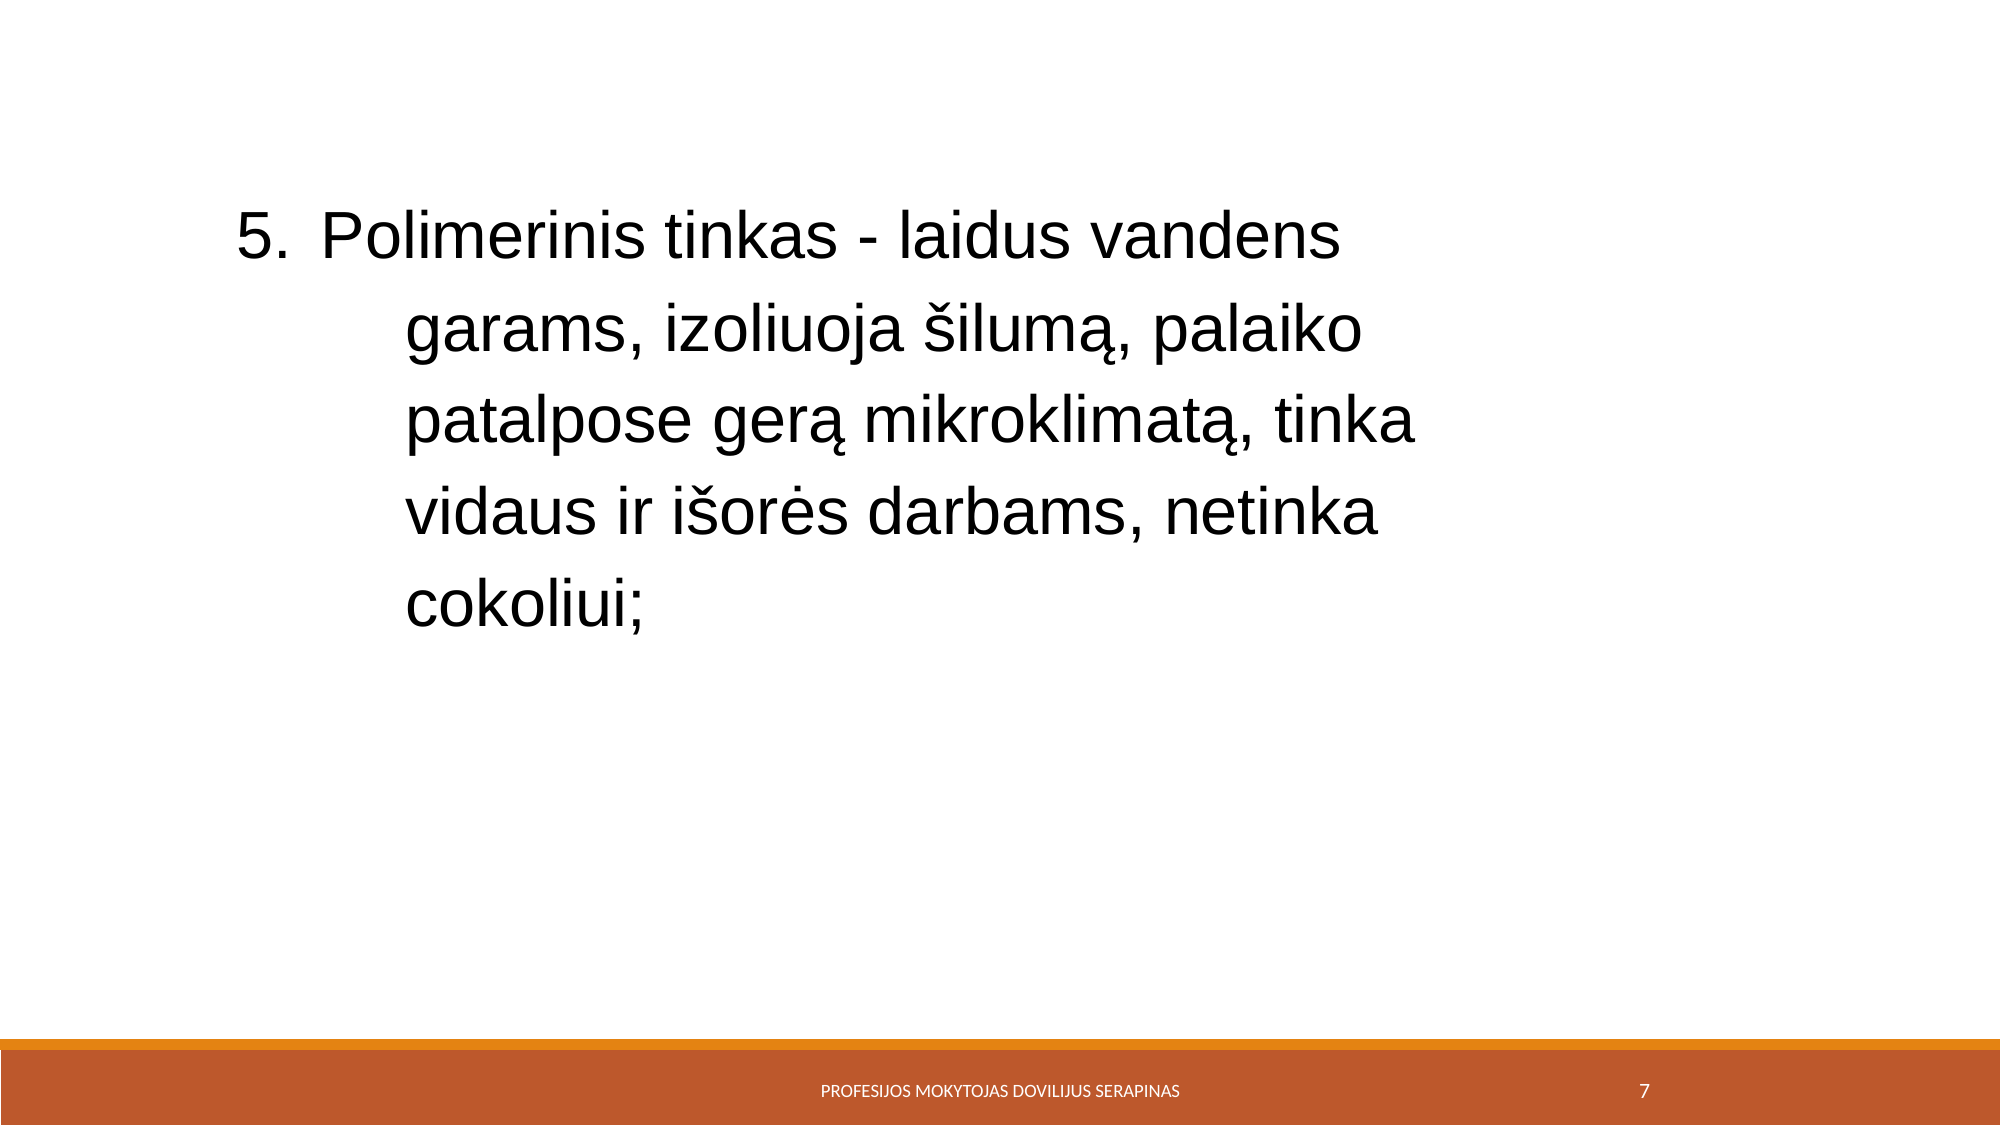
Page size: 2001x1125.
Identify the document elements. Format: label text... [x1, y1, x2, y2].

text_box [1624, 1059, 1840, 1120]
text_box Profesijos Mokytojas Dovilijus Serapinas [604, 1059, 1396, 1120]
text_box Polimerinis tinkas - laidus vandens garams, izoliuoja šilumą, palaiko patalpose gerą mikroklimatą, tinka vidaus ir išorės darbams, netinka cokoliui; [221, 173, 1500, 648]
